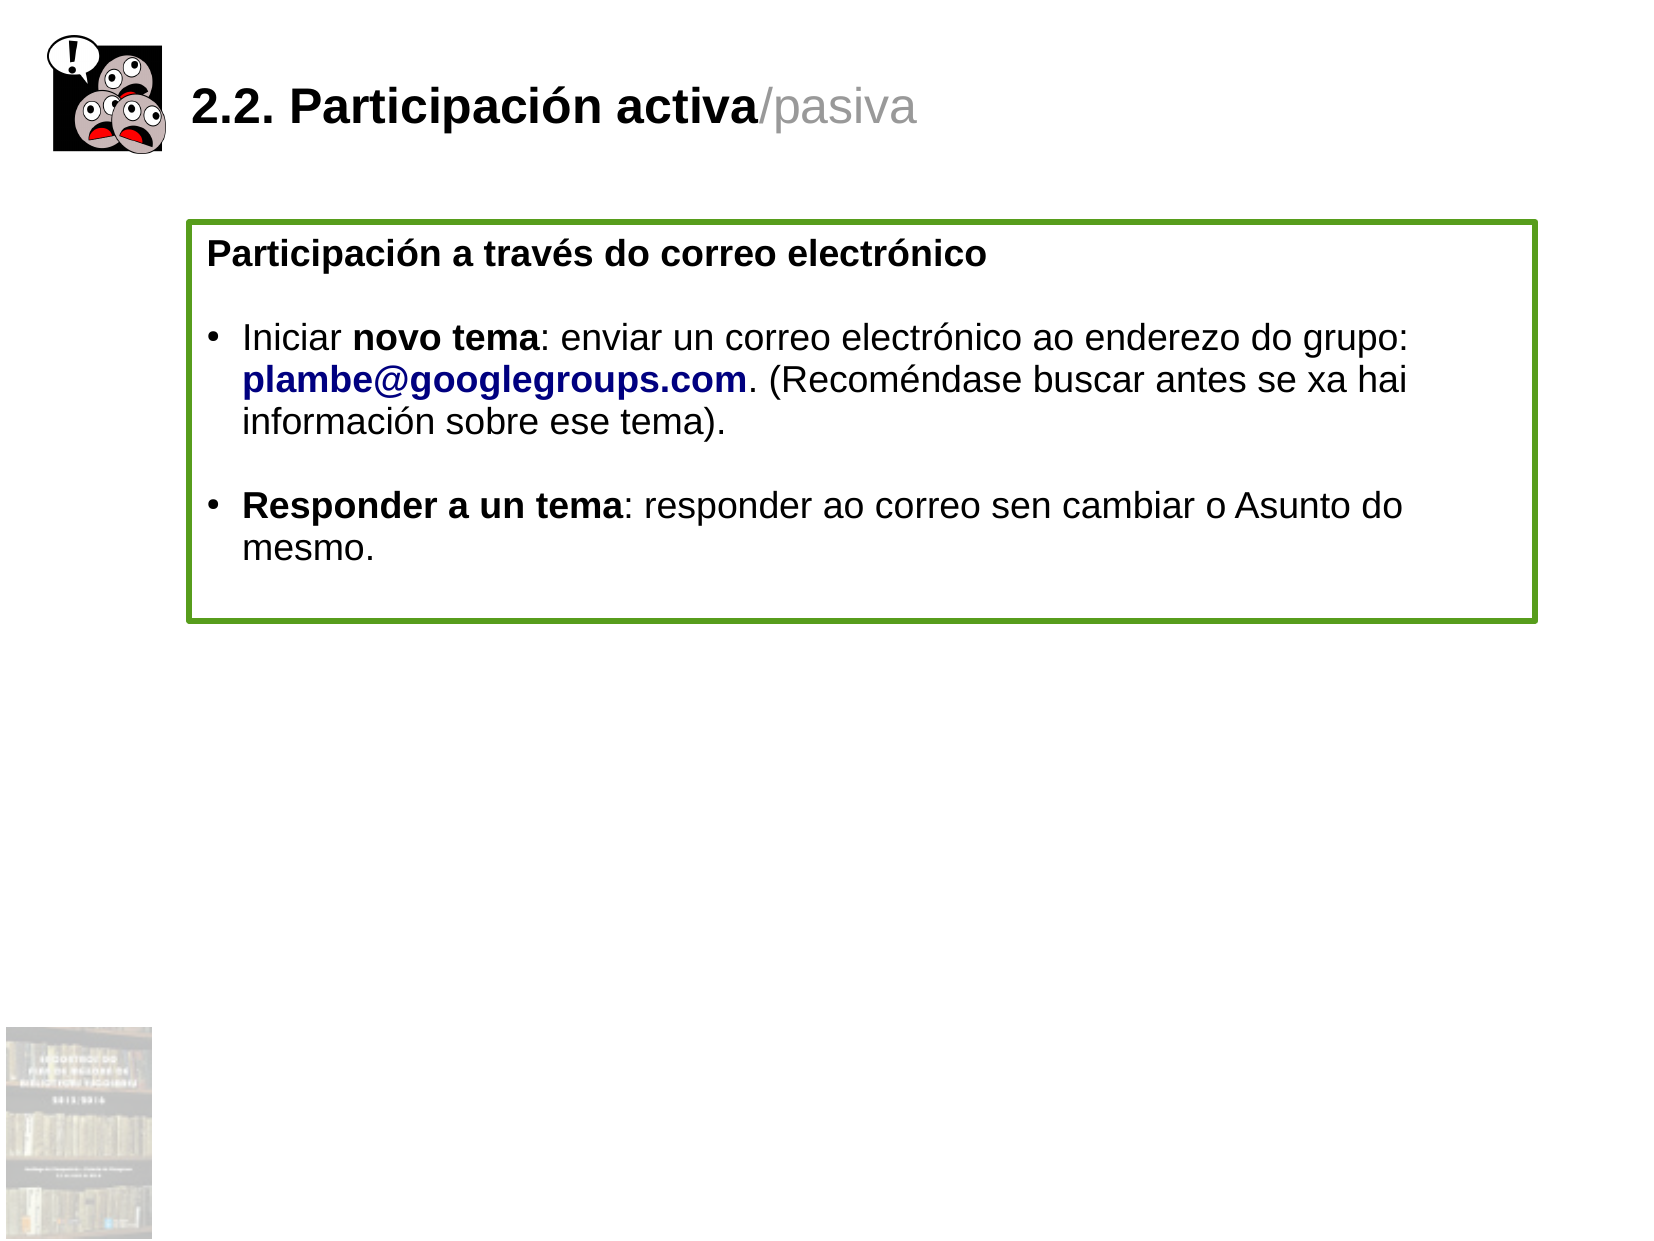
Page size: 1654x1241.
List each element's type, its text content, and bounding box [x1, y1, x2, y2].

picture [6, 1027, 152, 1239]
picture [47, 35, 166, 154]
text_box 2.2. Participación activa/pasiva [177, 70, 1619, 198]
text_box Participación a través do correo electrónico Iniciar novo tema: enviar un correo electrónico ao enderezo do grupo: plambe@googlegroups.com. (Recoméndase buscar antes se xa hai información sobre ese tema). Responder a un tema: responder ao correo sen cambiar o Asunto do mesmo. [188, 222, 1536, 621]
